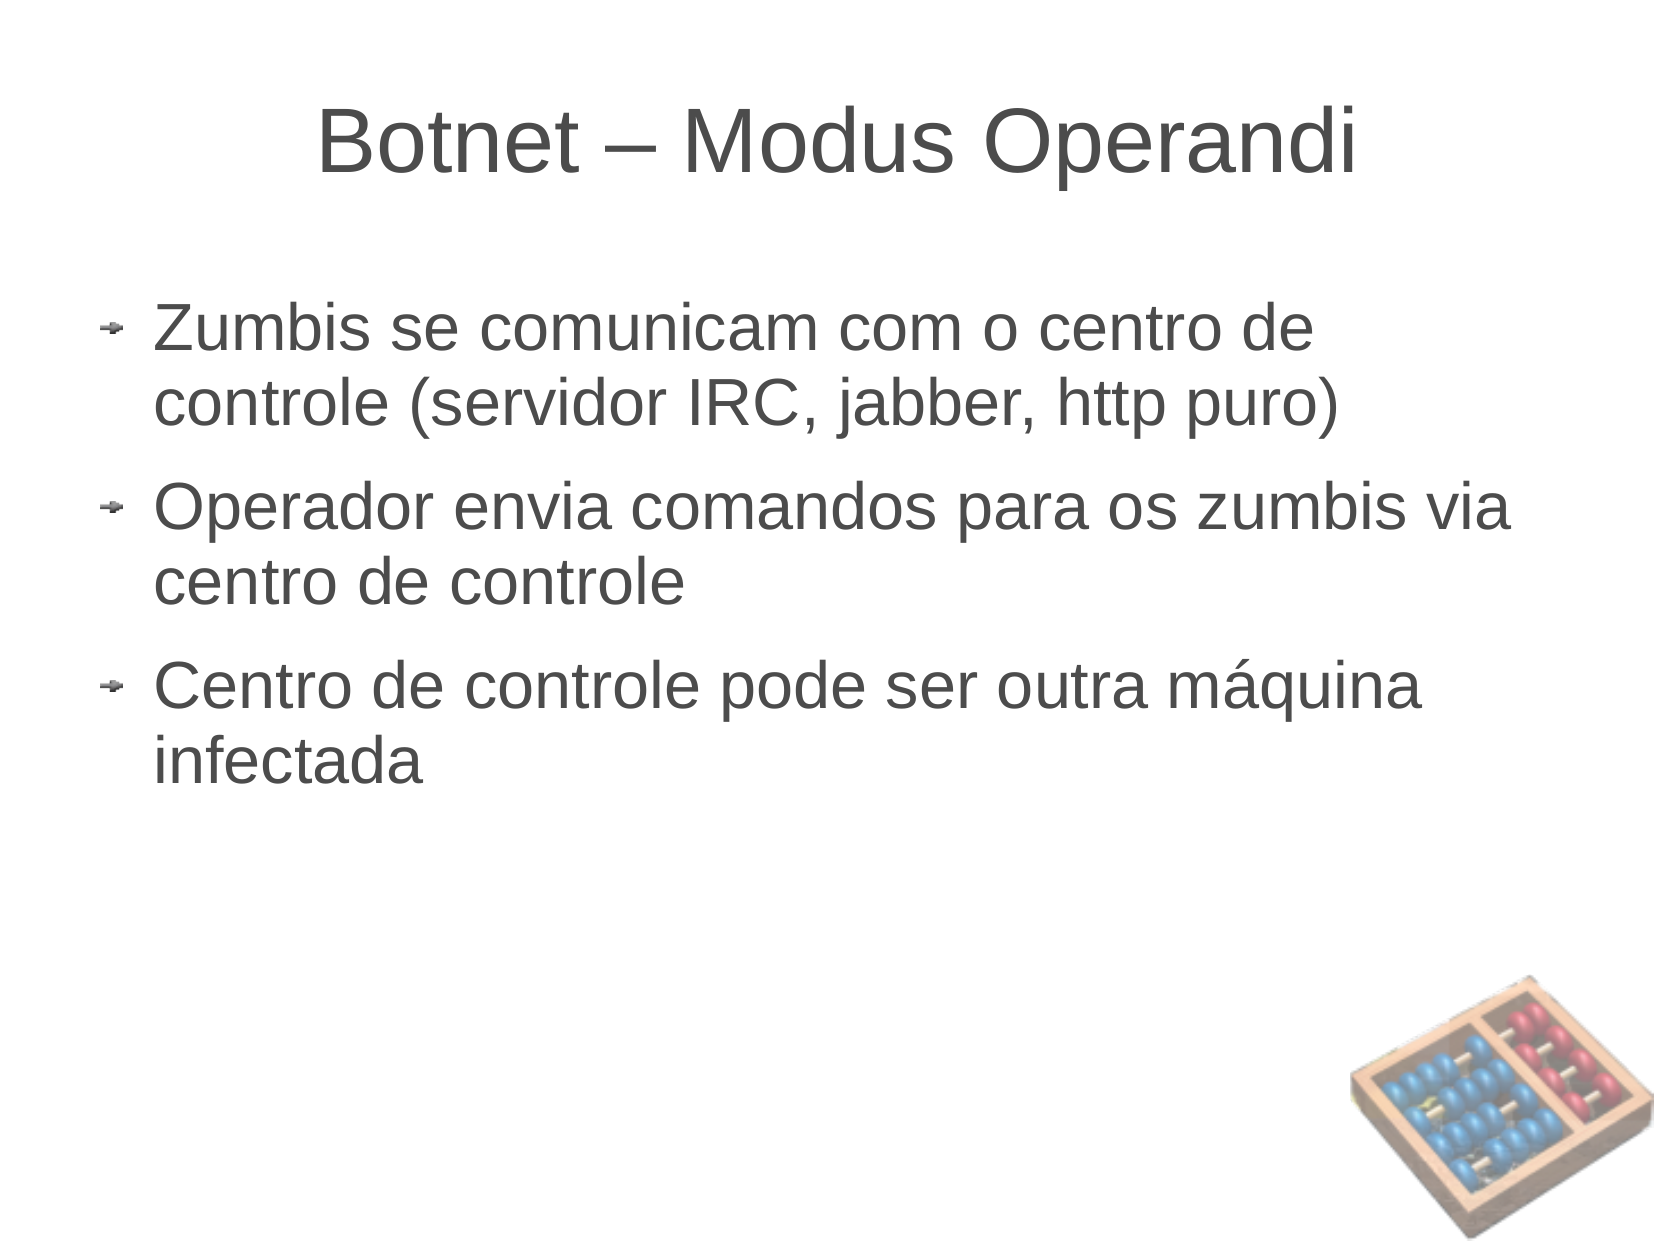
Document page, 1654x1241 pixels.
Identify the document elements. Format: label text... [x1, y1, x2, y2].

title Botnet – Modus Operandi [75, 44, 1601, 238]
list Zumbis se comunicam com o centro de controle (servidor IRC, jabber, http puro) Operador envia comandos para os zumbis via centro de controle Centro de controle pode ser outra máquina infectada [82, 290, 1571, 1109]
